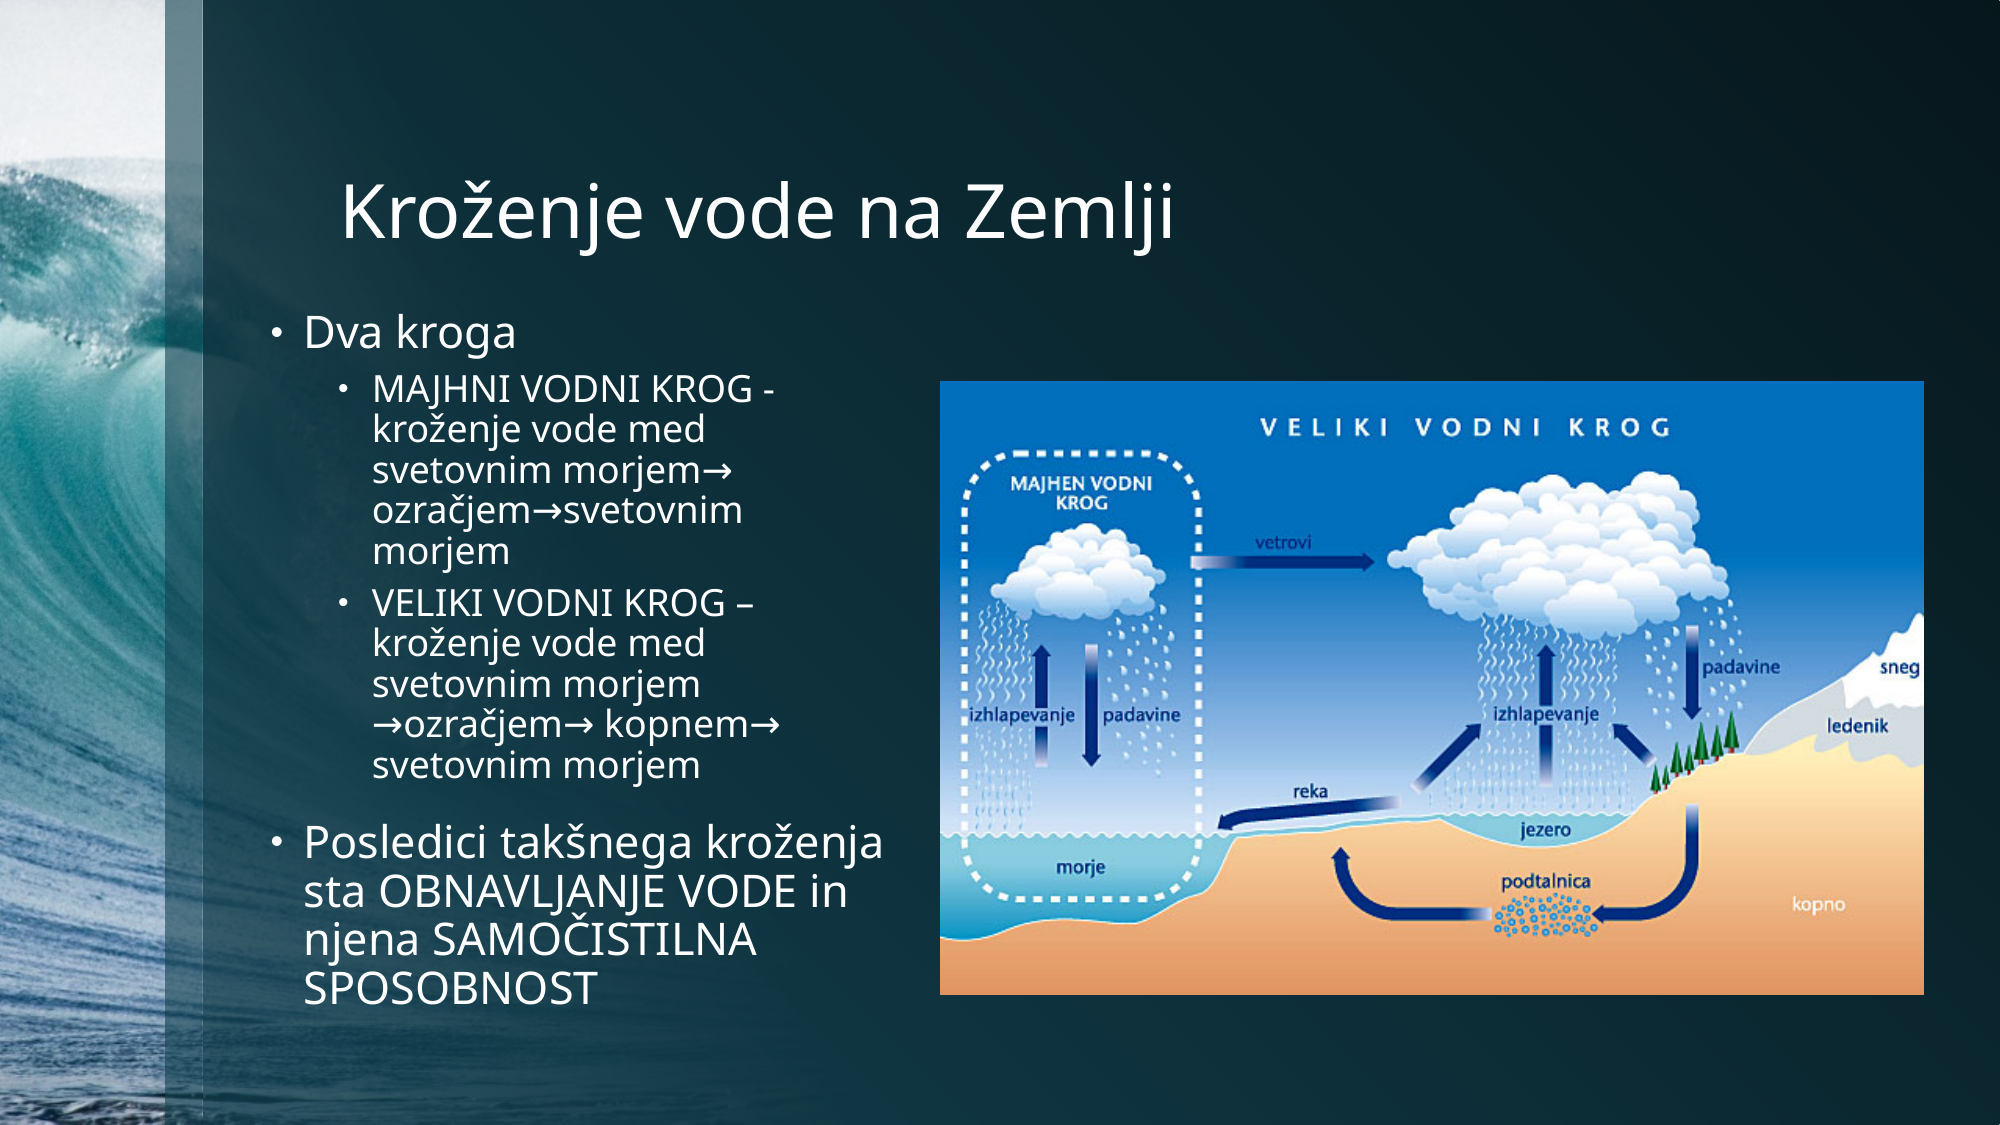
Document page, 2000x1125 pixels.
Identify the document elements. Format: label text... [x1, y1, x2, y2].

picture [0, 0, 2000, 1125]
list Dva kroga MAJHNI VODNI KROG - kroženje vode med svetovnim morjem→ ozračjem→svetovnim morjem VELIKI VODNI KROG – kroženje vode med svetovnim morjem →ozračjem→ kopnem→ svetovnim morjem Posledici takšnega kroženja sta OBNAVLJANJE VODE in njena SAMOČISTILNA SPOSOBNOST [255, 302, 906, 1074]
title Kroženje vode na Zemlji [324, 62, 1825, 263]
